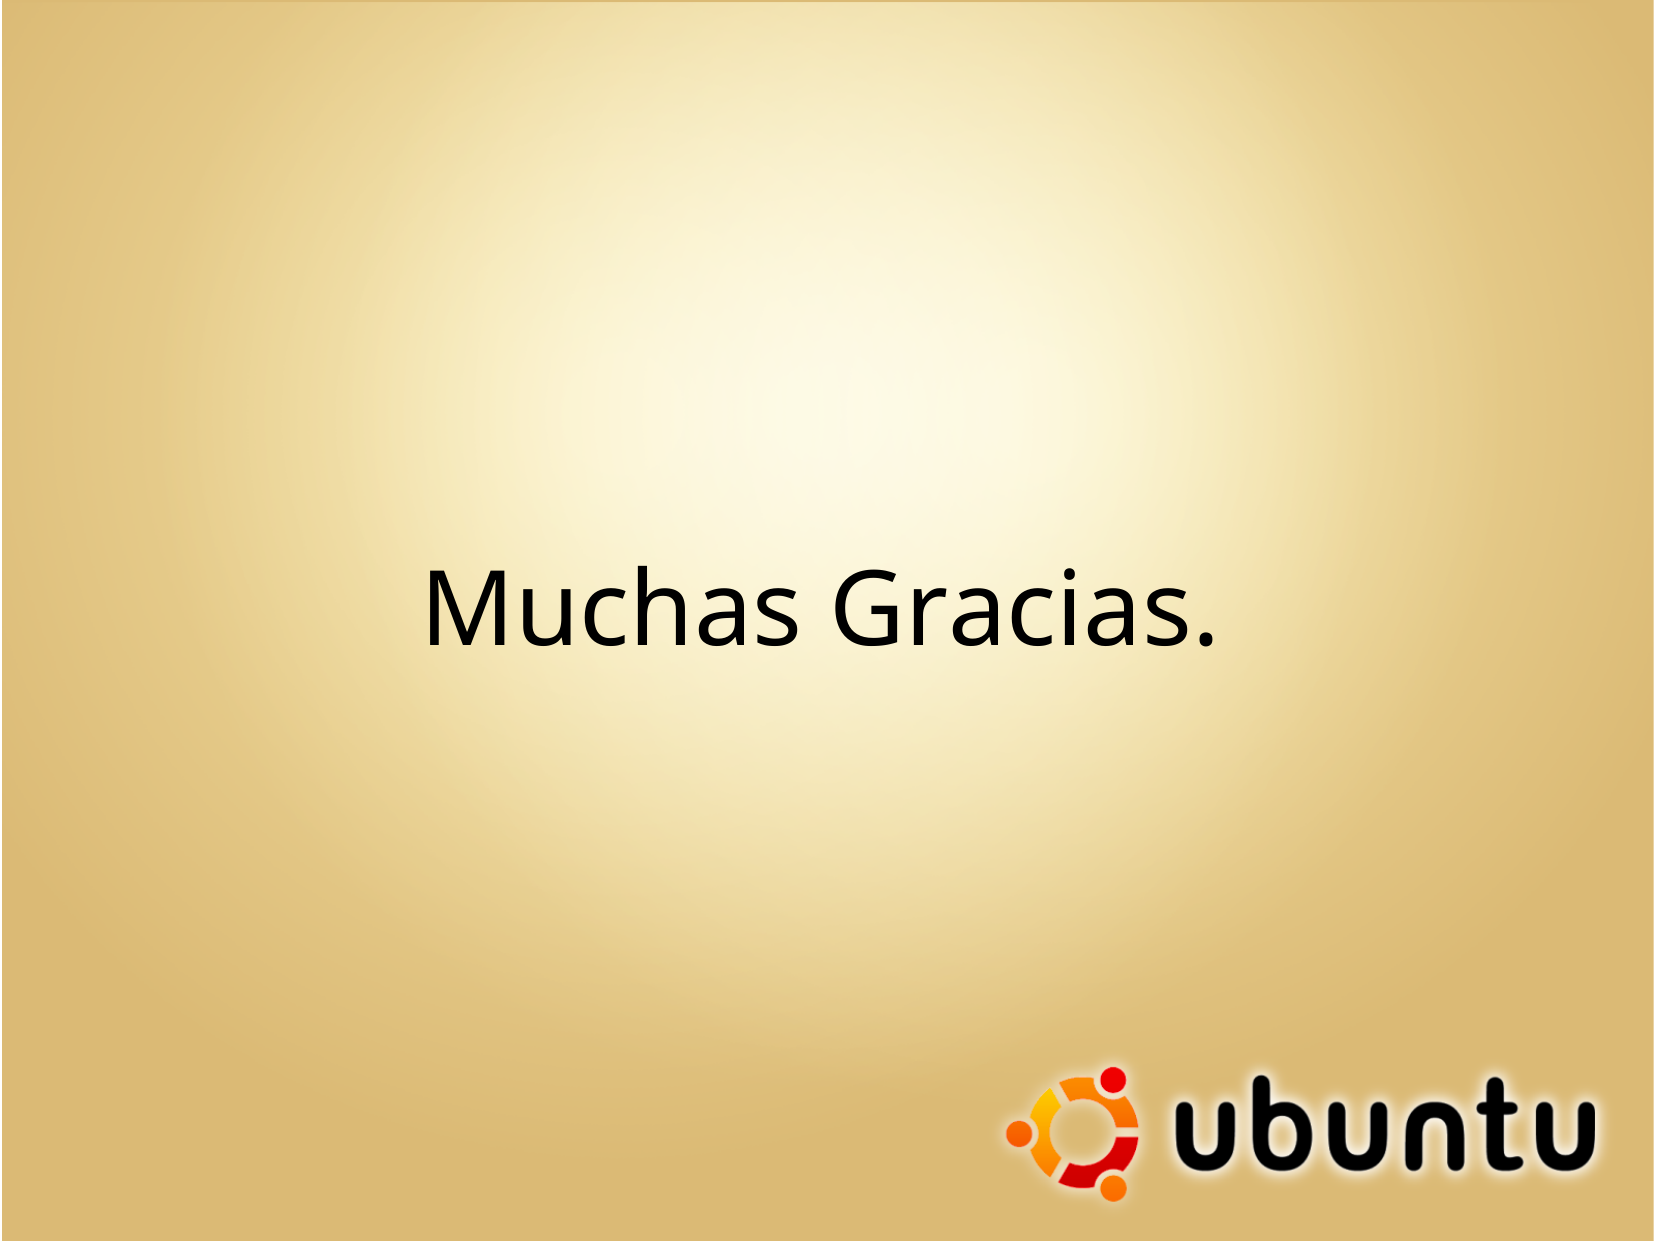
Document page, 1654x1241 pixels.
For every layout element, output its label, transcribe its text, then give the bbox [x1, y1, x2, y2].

picture [2, 0, 1654, 1241]
title Muchas Gracias. [76, 324, 1565, 886]
